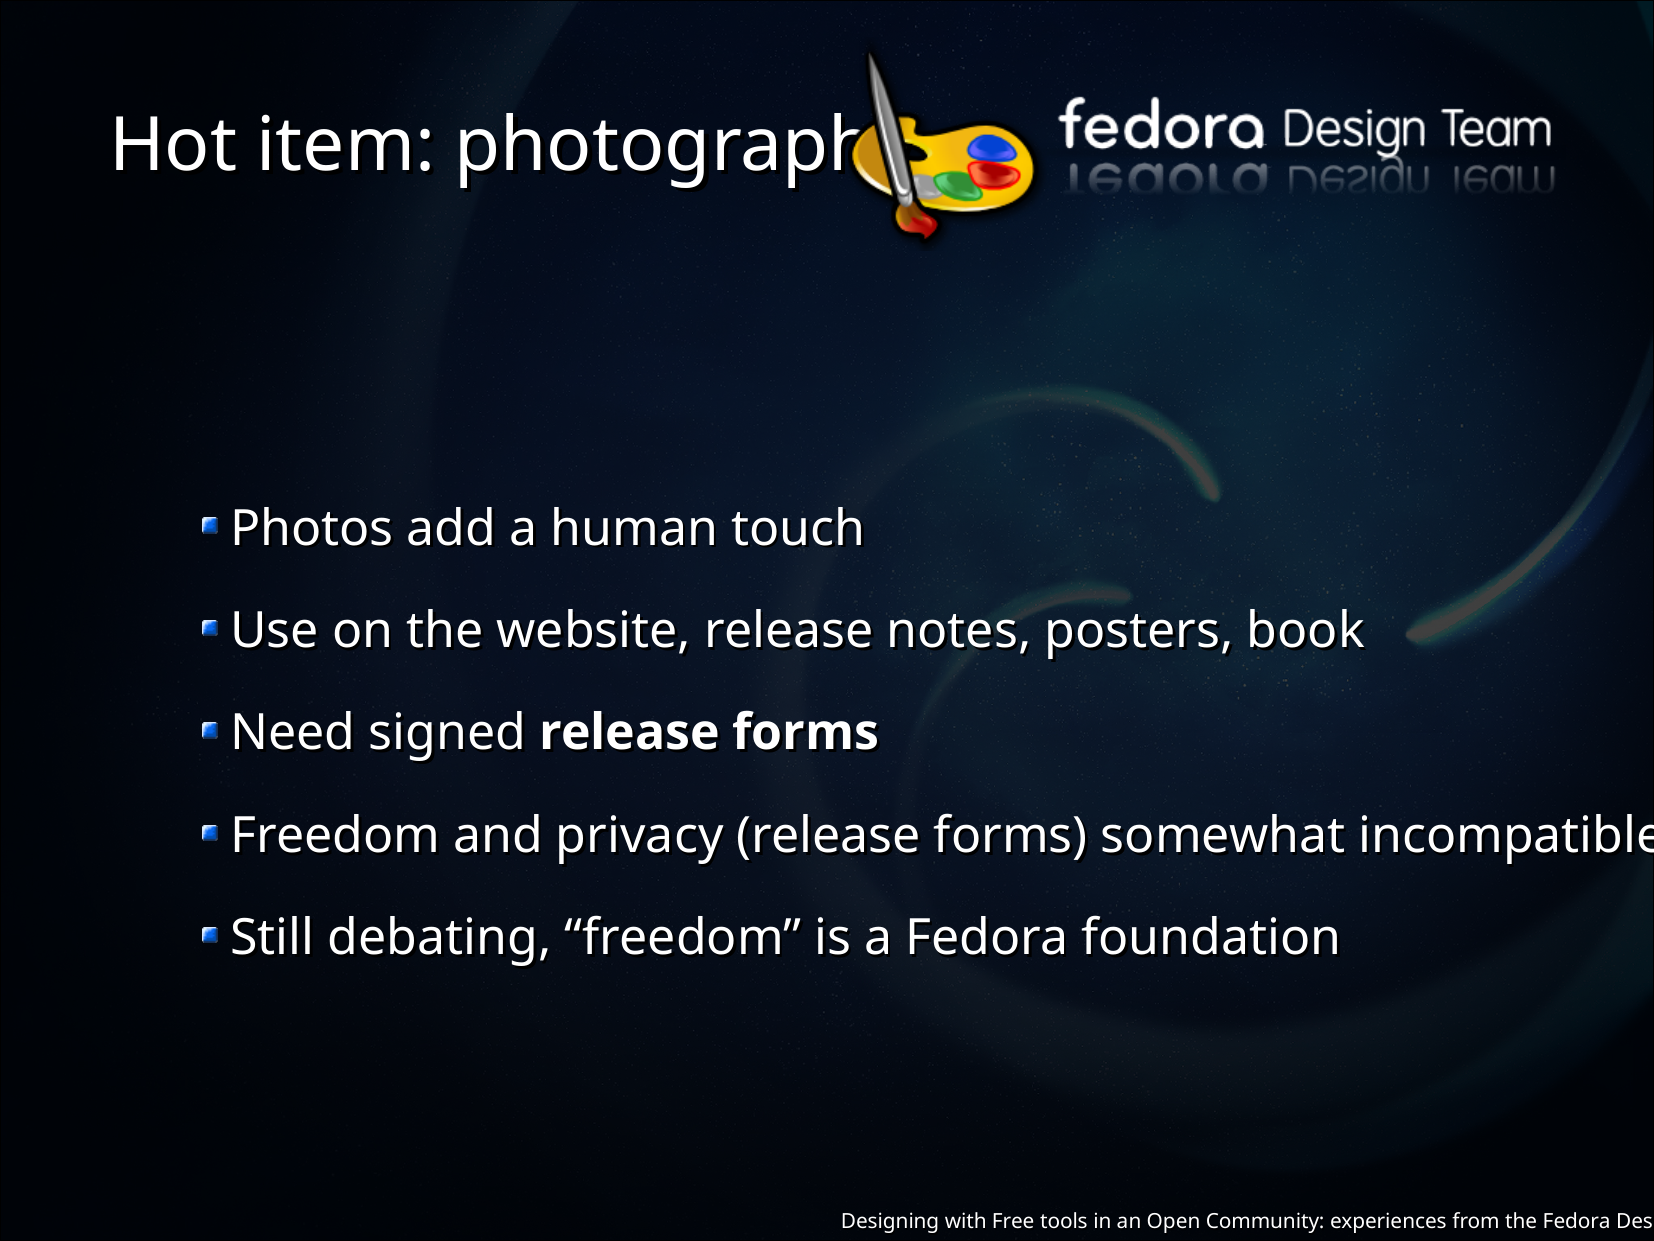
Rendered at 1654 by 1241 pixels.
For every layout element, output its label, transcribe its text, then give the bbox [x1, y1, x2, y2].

text_box Photos add a human touch Use on the website, release notes, posters, book Need signed release forms Freedom and privacy (release forms) somewhat incompatible Still debating, “freedom” is a Fedora foundation [187, 450, 1534, 862]
picture [848, 37, 1566, 251]
text_box Designing with Free tools in an Open Community: experiences from the Fedora Design Team [826, 1199, 1651, 1238]
text_box Hot item: photography [94, 82, 820, 182]
picture [202, 927, 218, 943]
text_box [1646, 842, 1654, 849]
text_box [0, 0, 1654, 1241]
